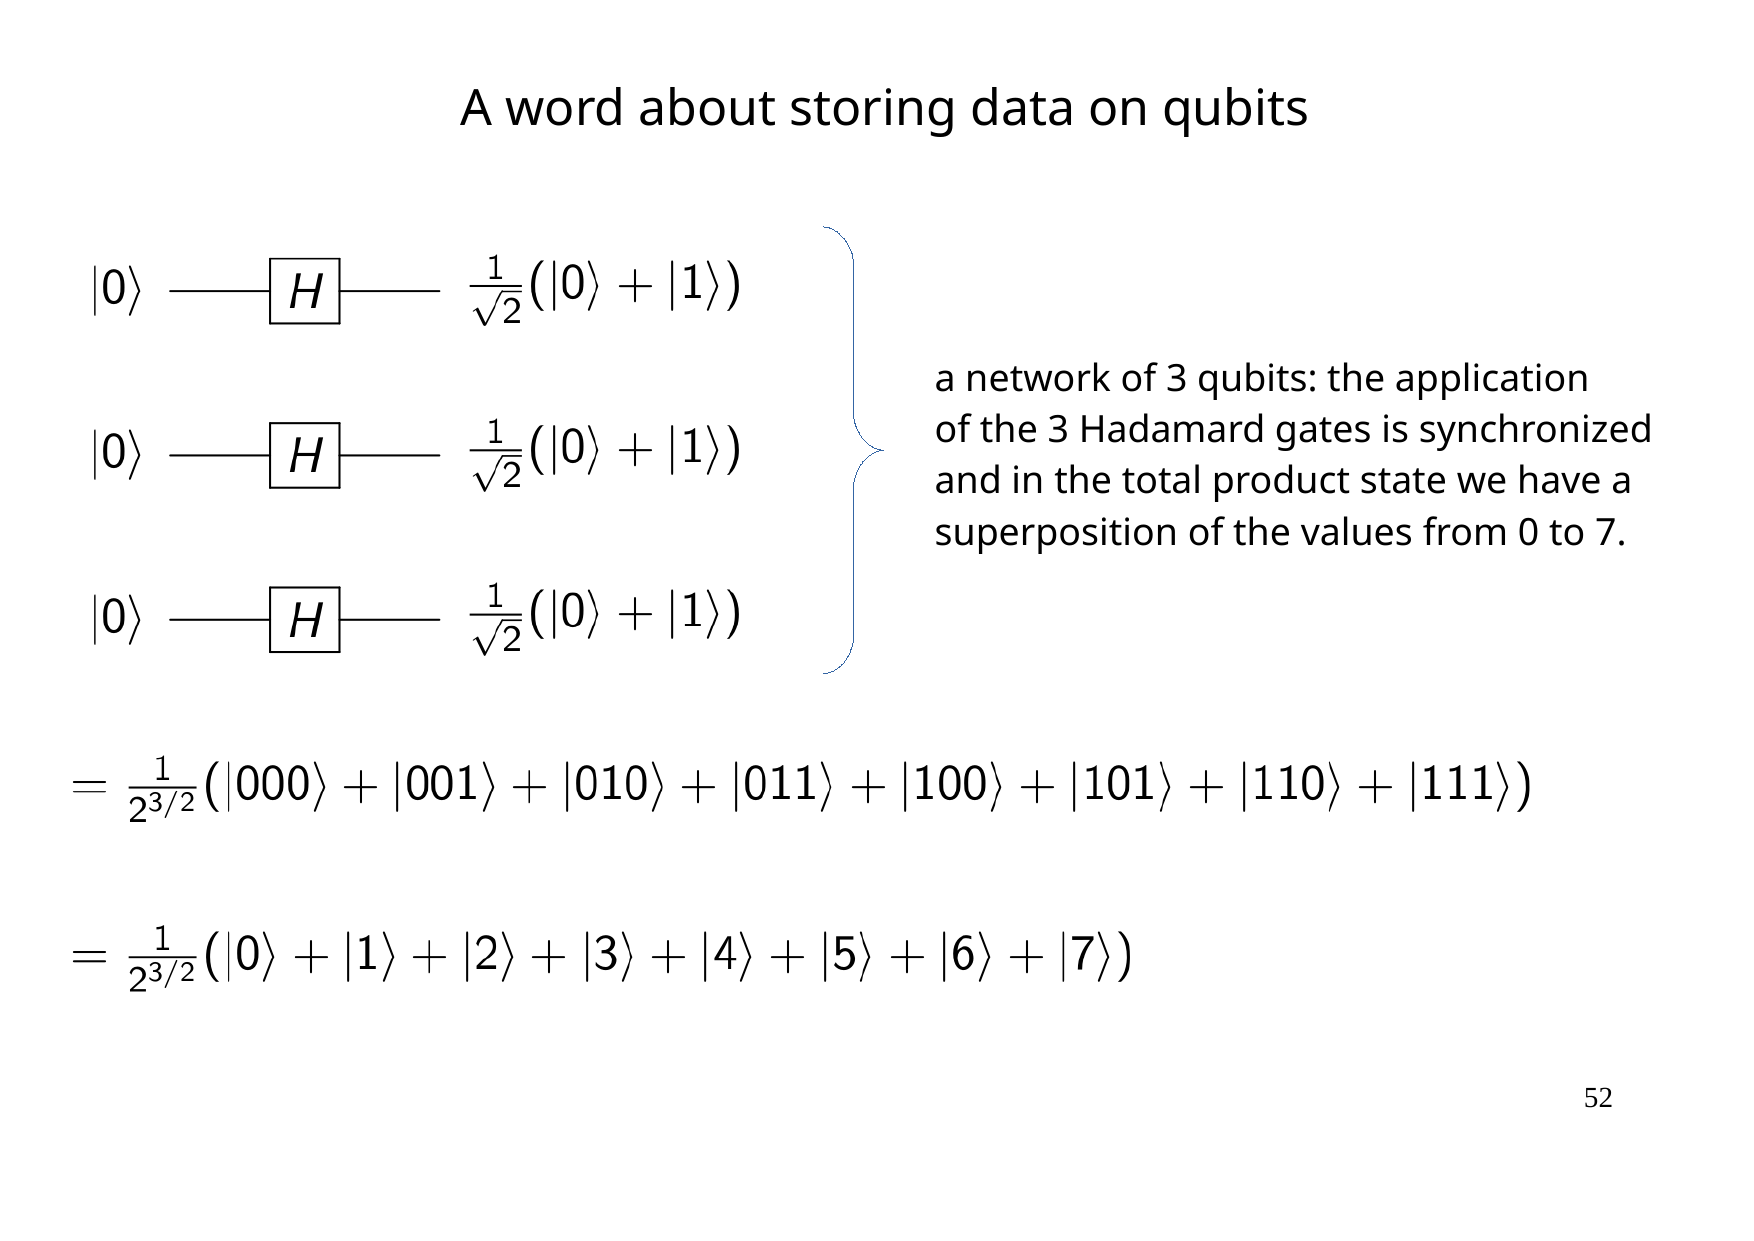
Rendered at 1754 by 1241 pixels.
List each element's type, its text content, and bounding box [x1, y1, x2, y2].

text_box a network of 3 qubits: the application of the 3 Hadamard gates is synchronized and in the total product state we have a superposition of the values from 0 to 7. [919, 344, 1657, 555]
text_box A word about storing data on qubits [446, 64, 1308, 145]
picture [62, 226, 1563, 1026]
